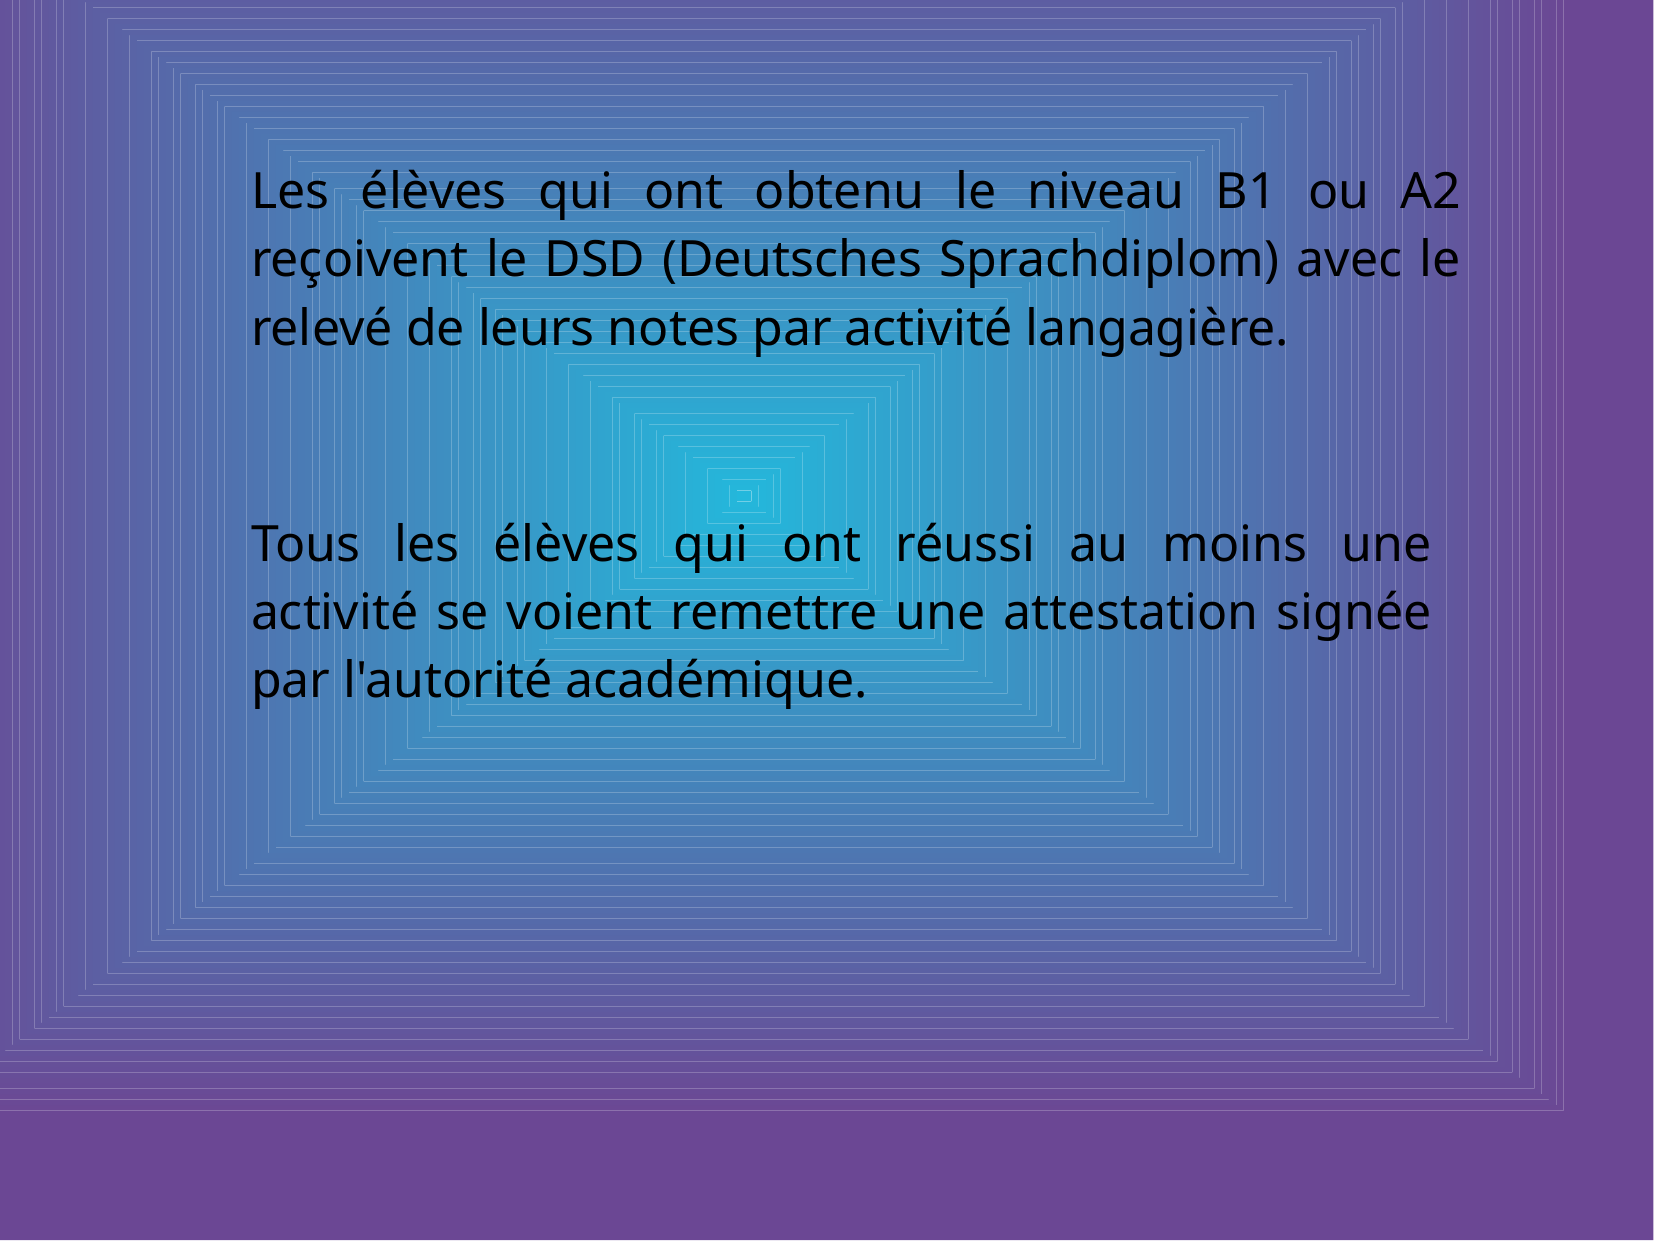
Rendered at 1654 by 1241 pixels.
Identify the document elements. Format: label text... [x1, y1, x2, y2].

text_box Tous les élèves qui ont réussi au moins une activité se voient remettre une attestation signée par l'autorité académique. [236, 500, 1447, 798]
text_box Les élèves qui ont obtenu le niveau B1 ou A2 reçoivent le DSD (Deutsches Sprachdiplom) avec le relevé de leurs notes par activité langagière. [236, 147, 1477, 445]
